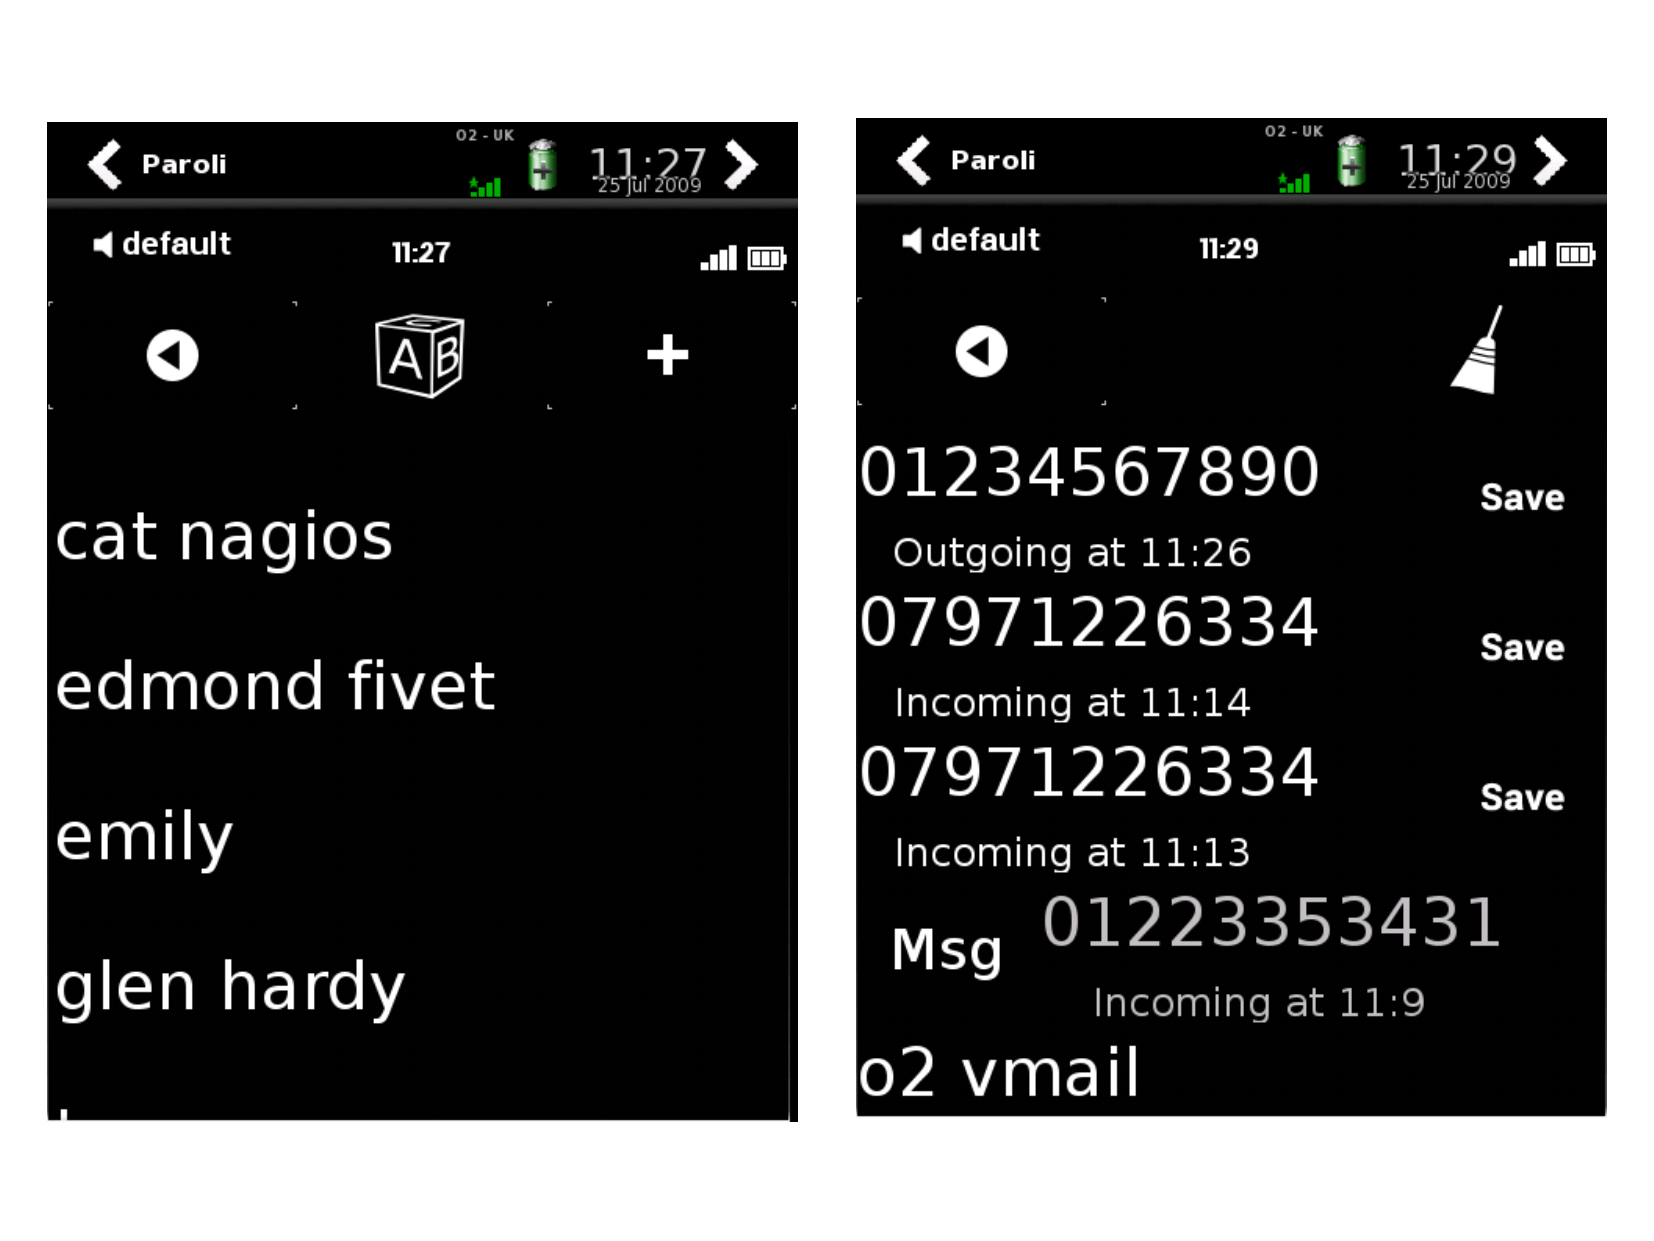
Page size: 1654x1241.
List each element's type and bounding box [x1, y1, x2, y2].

picture [856, 118, 1607, 1119]
picture [47, 122, 798, 1123]
